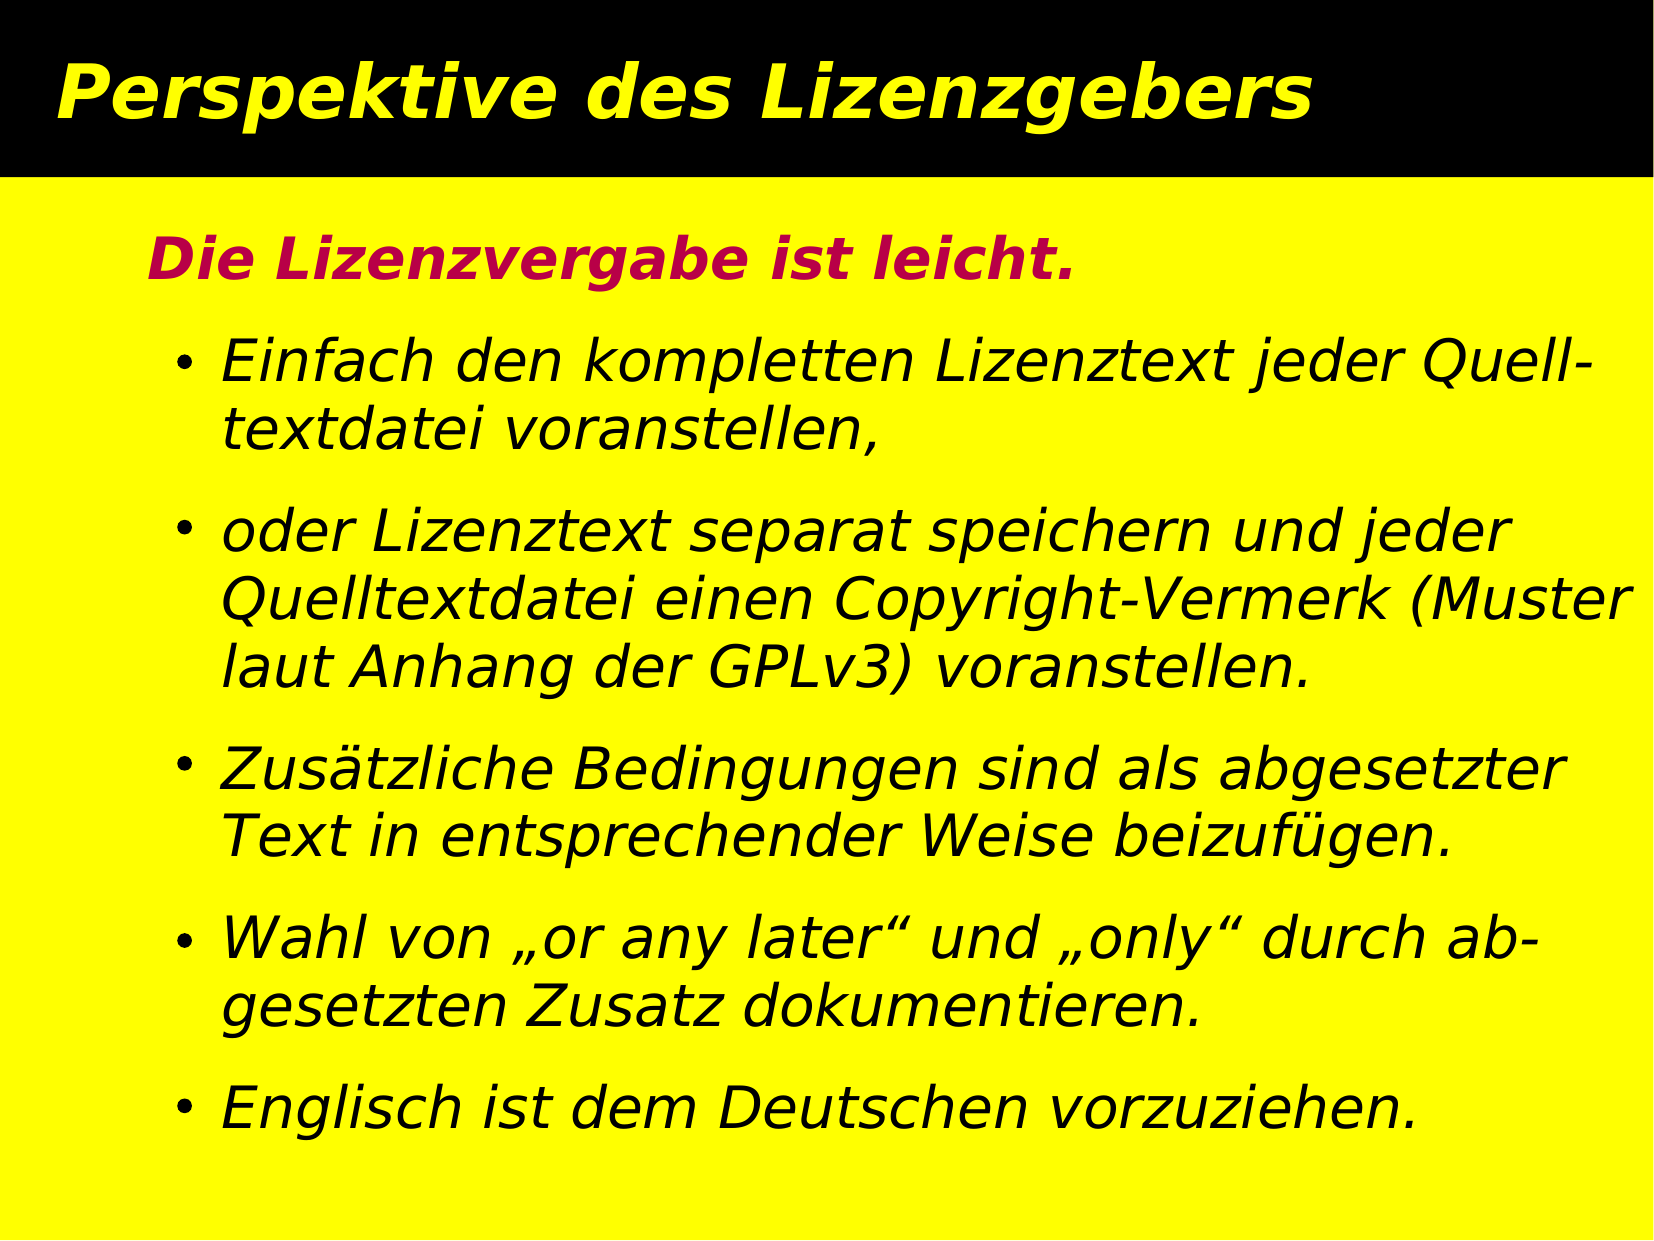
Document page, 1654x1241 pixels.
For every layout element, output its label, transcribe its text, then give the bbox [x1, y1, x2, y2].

text_box [177, 1098, 192, 1114]
text_box Perspektive des Lizenzgebers [41, 41, 1308, 144]
text_box [177, 519, 192, 535]
text_box [177, 354, 192, 370]
text_box [177, 933, 192, 948]
text_box [0, 0, 1654, 1241]
text_box Die Lizenzvergabe ist leicht. Einfach den kompletten Lizenztext jeder Quell- textdatei voranstellen, oder Lizenztext separat speichern und jeder Quelltextdatei einen Copyright-Vermerk (Muster laut Anhang der GPLv3) voranstellen. Zusätzliche Bedingungen sind als abgesetzter Text in entsprechender Weise beizufügen. Wahl von „or any later“ und „only“ durch ab- gesetzten Zusatz dokumentieren. Englisch ist dem Deutschen vorzuziehen. [133, 218, 1654, 1150]
text_box [177, 755, 192, 771]
